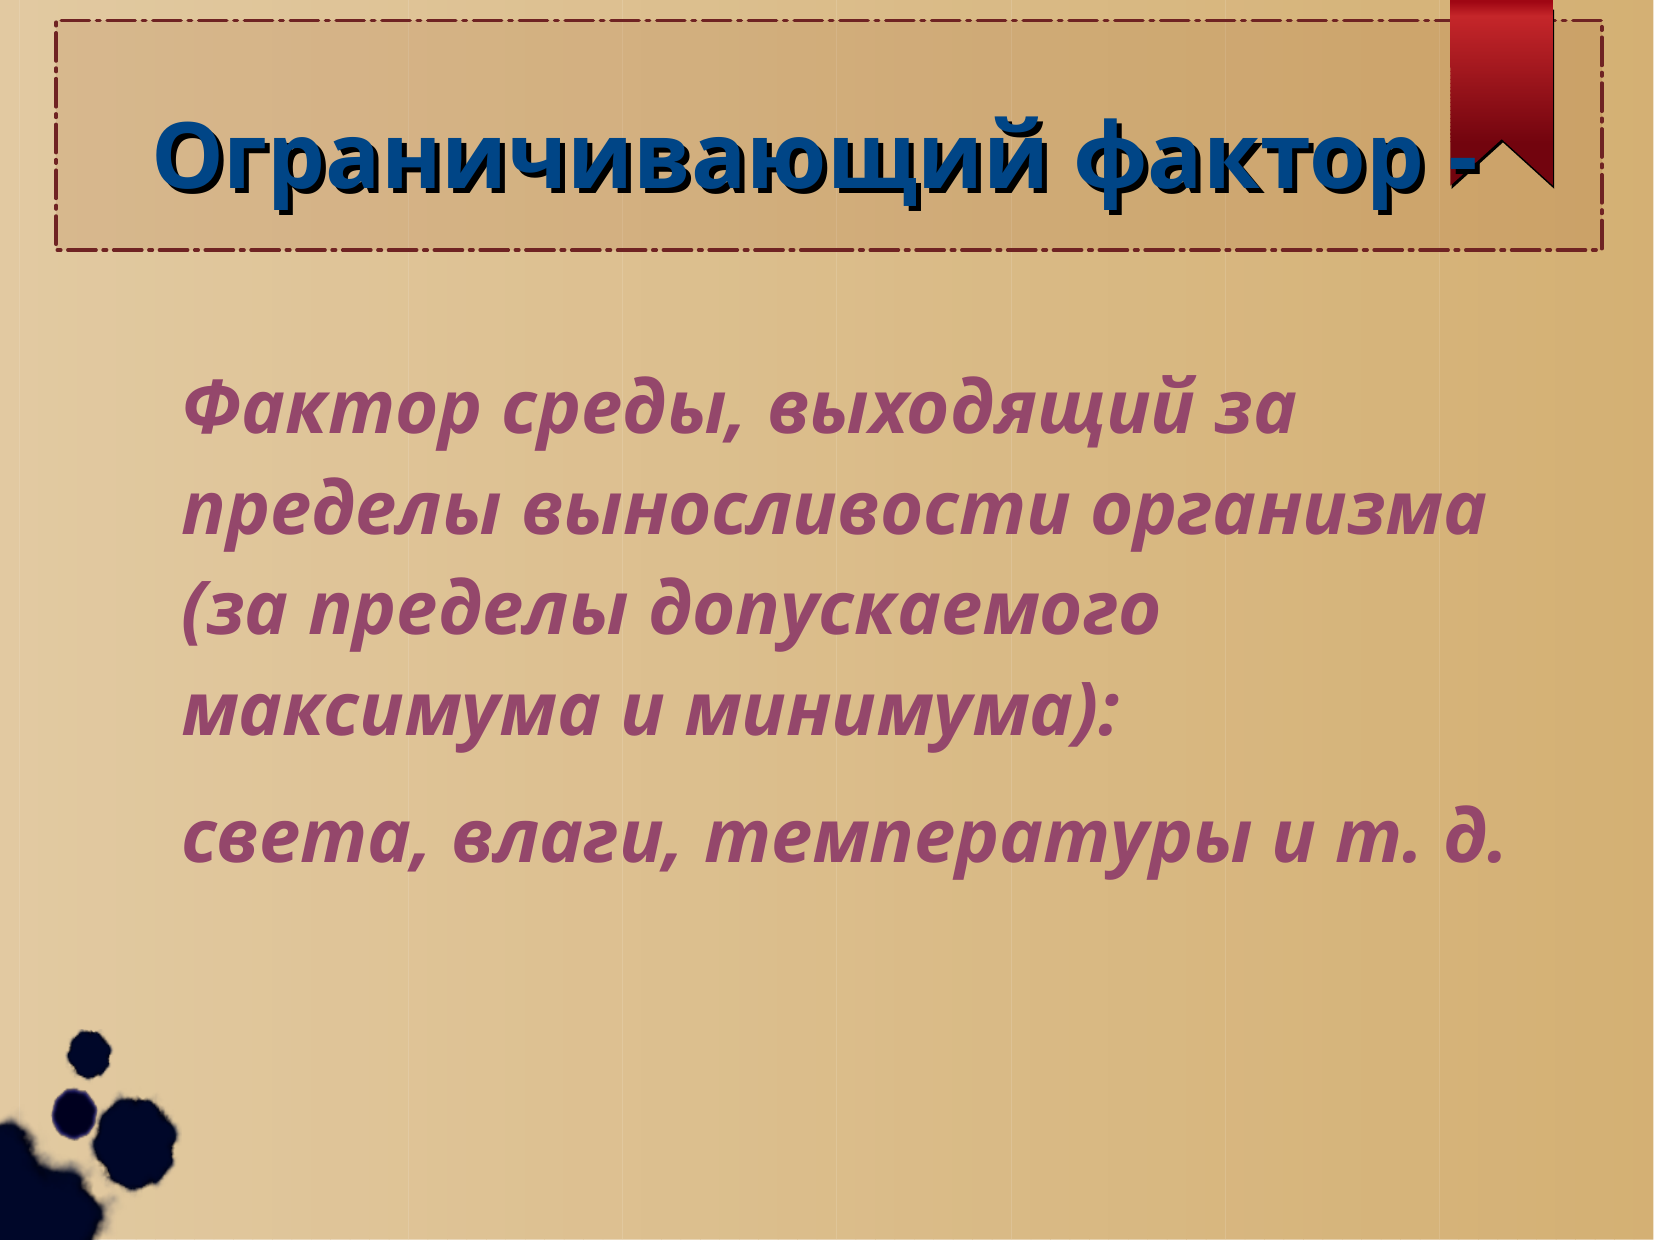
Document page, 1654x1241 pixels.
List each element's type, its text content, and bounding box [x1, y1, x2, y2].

title Ограничивающий фактор - [82, 49, 1571, 257]
list Фактор среды, выходящий за пределы выносливости организма (за пределы допускаемого максимума и минимума): света, влаги, температуры и т. д. [118, 354, 1571, 1010]
